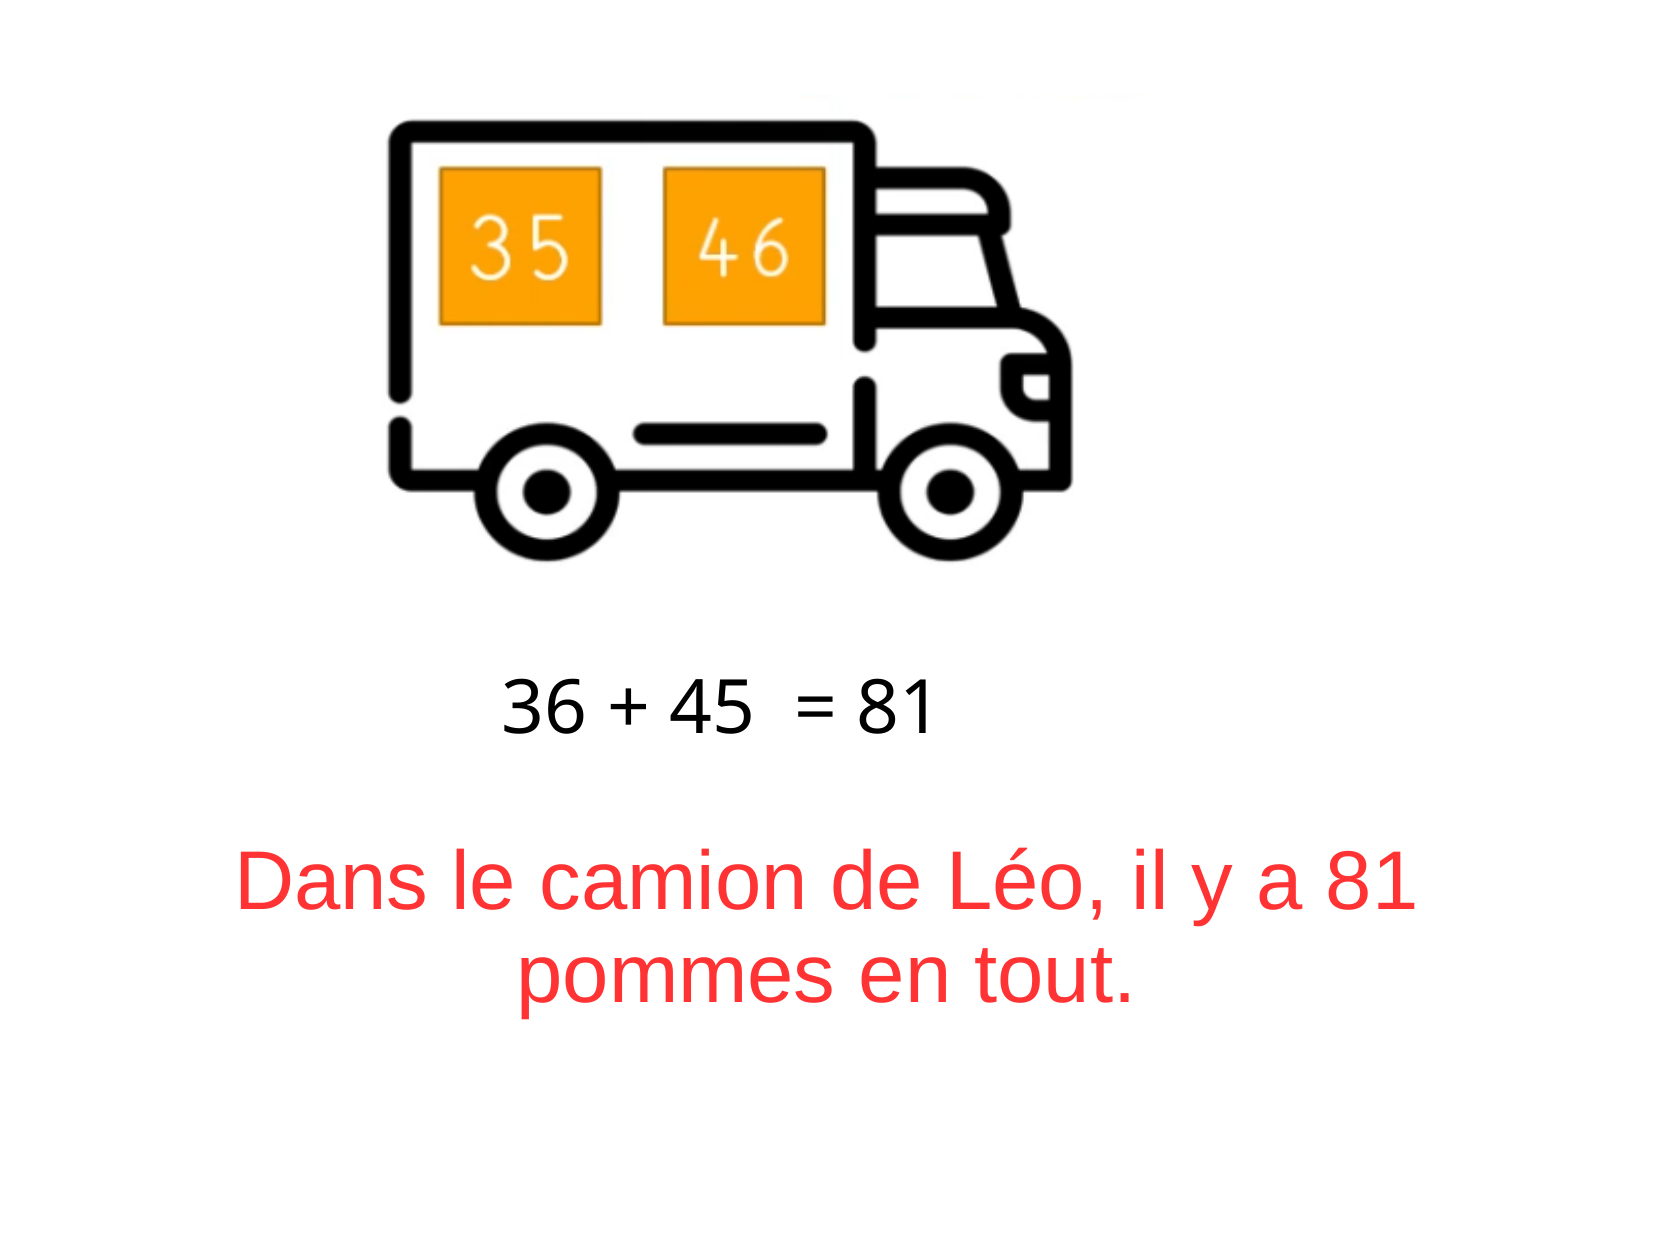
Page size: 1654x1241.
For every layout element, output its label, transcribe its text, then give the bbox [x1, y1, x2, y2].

text_box Dans le camion de Léo, il y a 81 pommes en tout. [94, 826, 1560, 1087]
picture [354, 94, 1158, 591]
text_box 36 + 45 = 81 [484, 642, 1052, 759]
